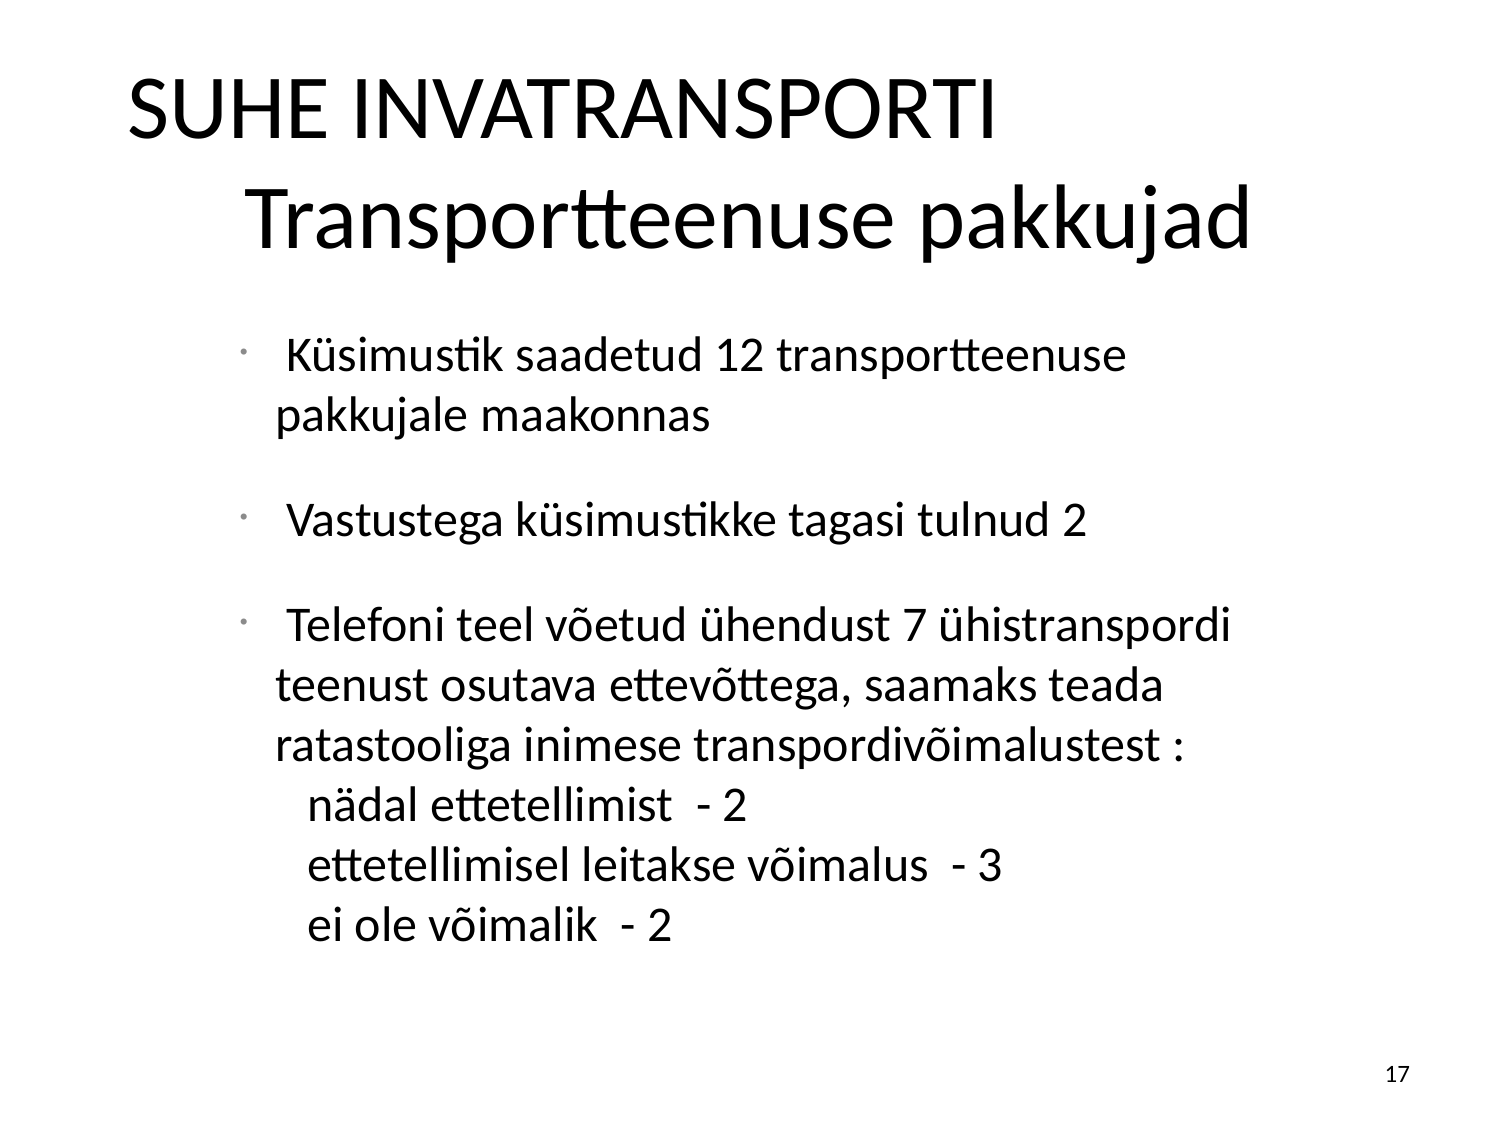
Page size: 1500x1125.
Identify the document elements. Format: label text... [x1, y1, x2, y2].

text_box <number> [1074, 1042, 1425, 1103]
text_box Küsimustik saadetud 12 transportteenuse pakkujale maakonnas Vastustega küsimustikke tagasi tulnud 2 Telefoni teel võetud ühendust 7 ühistranspordi teenust osutava ettevõttega, saamaks teada ratastooliga inimese transpordivõimalustest : nädal ettetellimist - 2 ettetellimisel leitakse võimalus - 3 ei ole võimalik - 2 [225, 314, 1275, 1021]
text_box SUHE INVATRANSPORTI Transportteenuse pakkujad [112, 0, 1388, 315]
